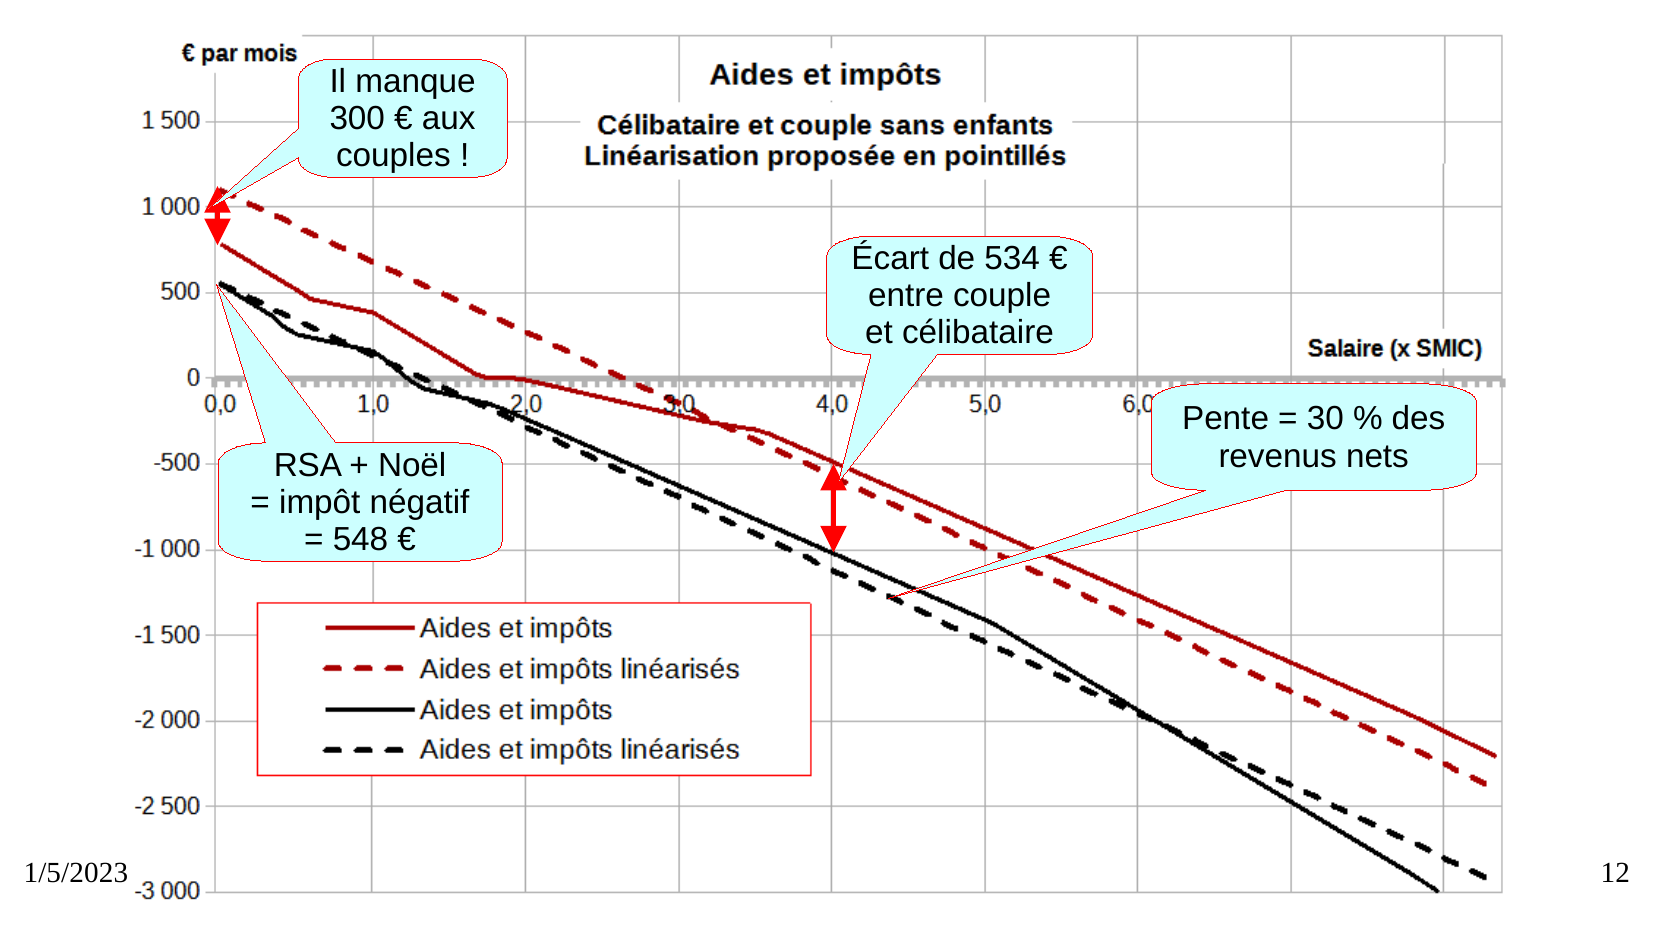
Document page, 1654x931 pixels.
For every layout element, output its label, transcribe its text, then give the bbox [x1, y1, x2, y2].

text_box RSA + Noël = impôt négatif = 548 € [216, 284, 503, 562]
text_box Écart de 534 € entre couple et célibataire [826, 236, 1093, 483]
text_box Il manque 300 € aux couples ! [207, 59, 508, 210]
text_box Pente = 30 % des revenus nets [888, 383, 1477, 599]
picture [134, 22, 1519, 908]
